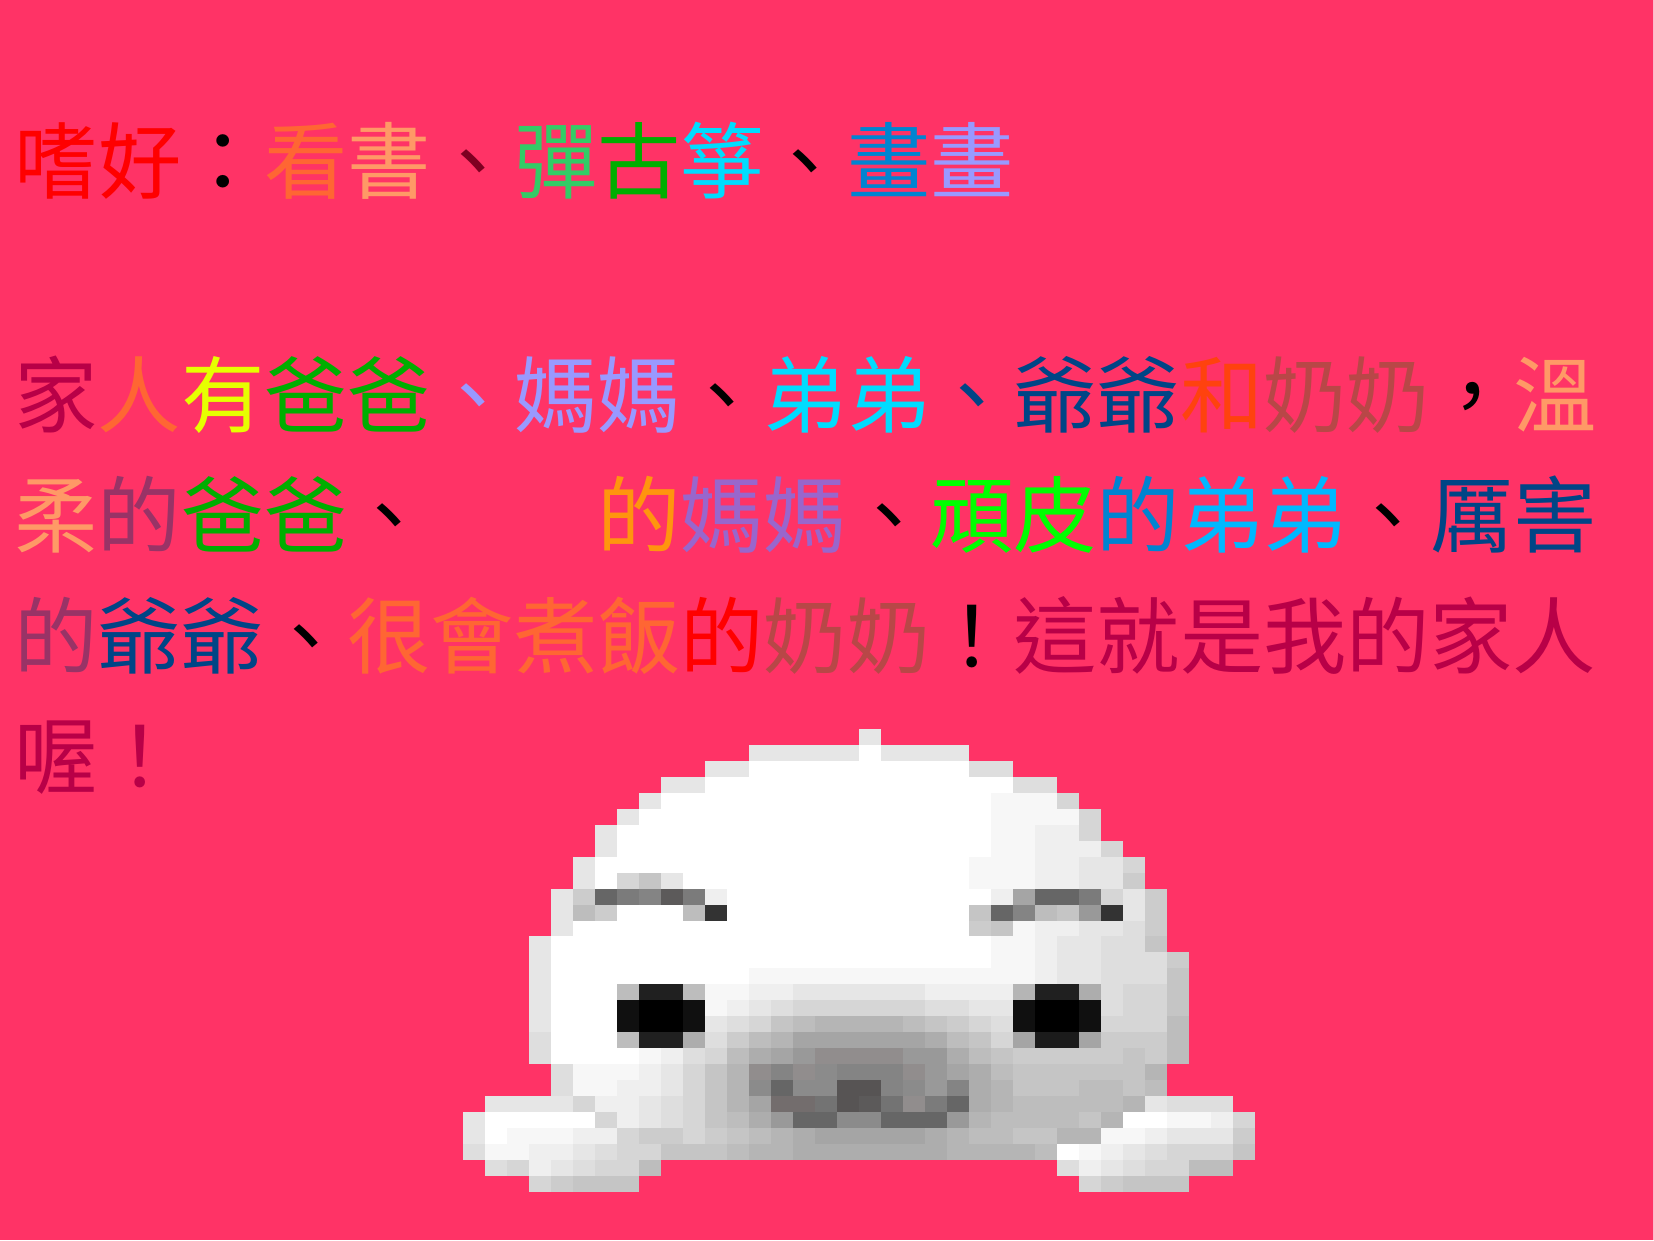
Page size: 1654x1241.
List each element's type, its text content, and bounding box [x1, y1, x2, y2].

text_box 嗜好：看書、彈古箏、畫畫 家人有爸爸、媽媽、弟弟、爺爺和奶奶，溫柔的爸爸、漂亮的媽媽、頑皮的弟弟、厲害的爺爺、很會煮飯的奶奶！這就是我的家人喔！ [0, 88, 1654, 802]
picture [419, 802, 1300, 1241]
